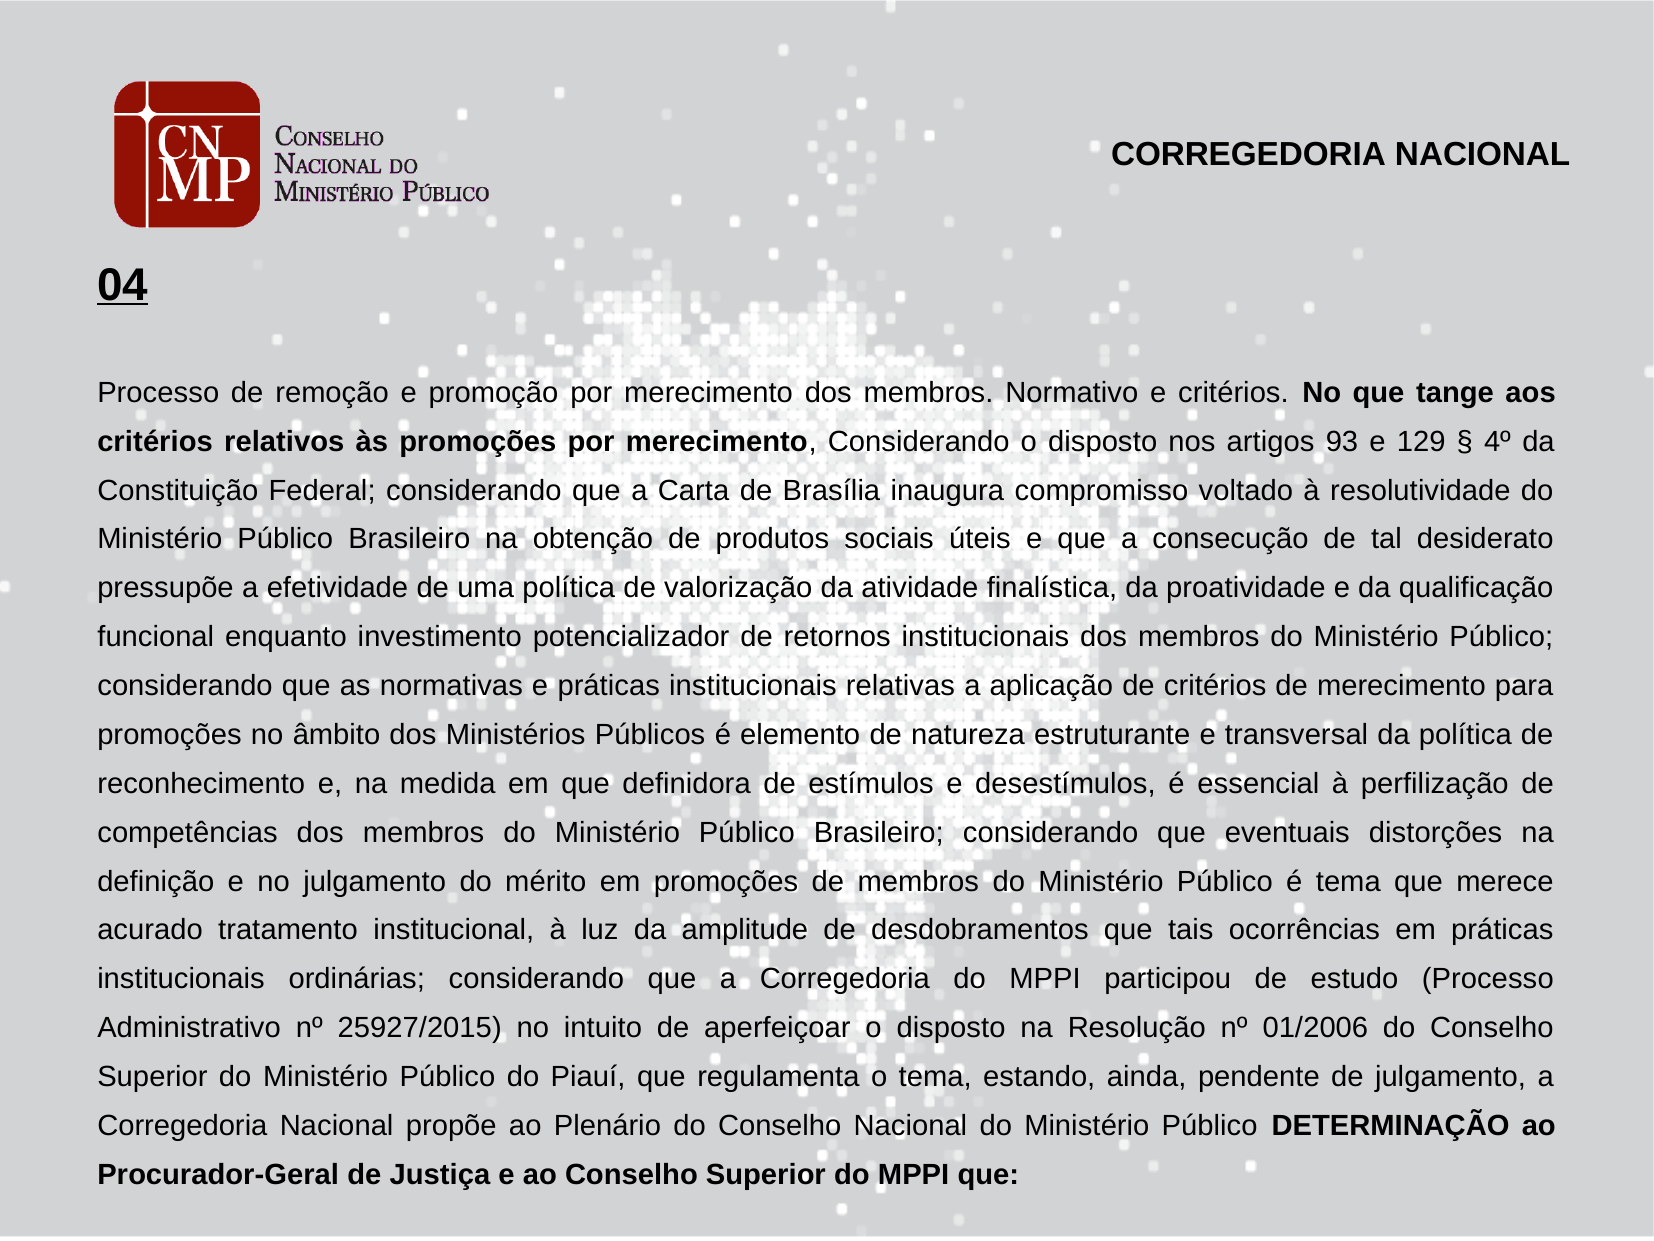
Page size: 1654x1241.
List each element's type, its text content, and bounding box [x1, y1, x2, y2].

title CORREGEDORIA NACIONAL [82, 49, 1571, 251]
text_box 04 Processo de remoção e promoção por merecimento dos membros. Normativo e critérios. No que tange aos critérios relativos às promoções por merecimento, Considerando o disposto nos artigos 93 e 129 § 4º da Constituição Federal; considerando que a Carta de Brasília inaugura compromisso voltado à resolutividade do Ministério Público Brasileiro na obtenção de produtos sociais úteis e que a consecução de tal desiderato pressupõe a efetividade de uma política de valorização da atividade finalística, da proatividade e da qualificação funcional enquanto investimento potencializador de retornos institucionais dos membros do Ministério Público; considerando que as normativas e práticas institucionais relativas a aplicação de critérios de merecimento para promoções no âmbito dos Ministérios Públicos é elemento de natureza estruturante e transversal da política de reconhecimento e, na medida em que definidora de estímulos e desestímulos, é essencial à perfilização de competências dos membros do Ministério Público Brasileiro; considerando que eventuais distorções na definição e no julgamento do mérito em promoções de membros do Ministério Público é tema que merece acurado tratamento institucional, à luz da amplitude de desdobramentos que tais ocorrências em práticas institucionais ordinárias; considerando que a Corregedoria do MPPI participou de estudo (Processo Administrativo nº 25927/2015) no intuito de aperfeiçoar o disposto na Resolução nº 01/2006 do Conselho Superior do Ministério Público do Piauí, que regulamenta o tema, estando, ainda, pendente de julgamento, a Corregedoria Nacional propõe ao Plenário do Conselho Nacional do Ministério Público DETERMINAÇÃO ao Procurador-Geral de Justiça e ao Conselho Superior do MPPI que: [82, 251, 1571, 957]
picture [0, 0, 1654, 1241]
